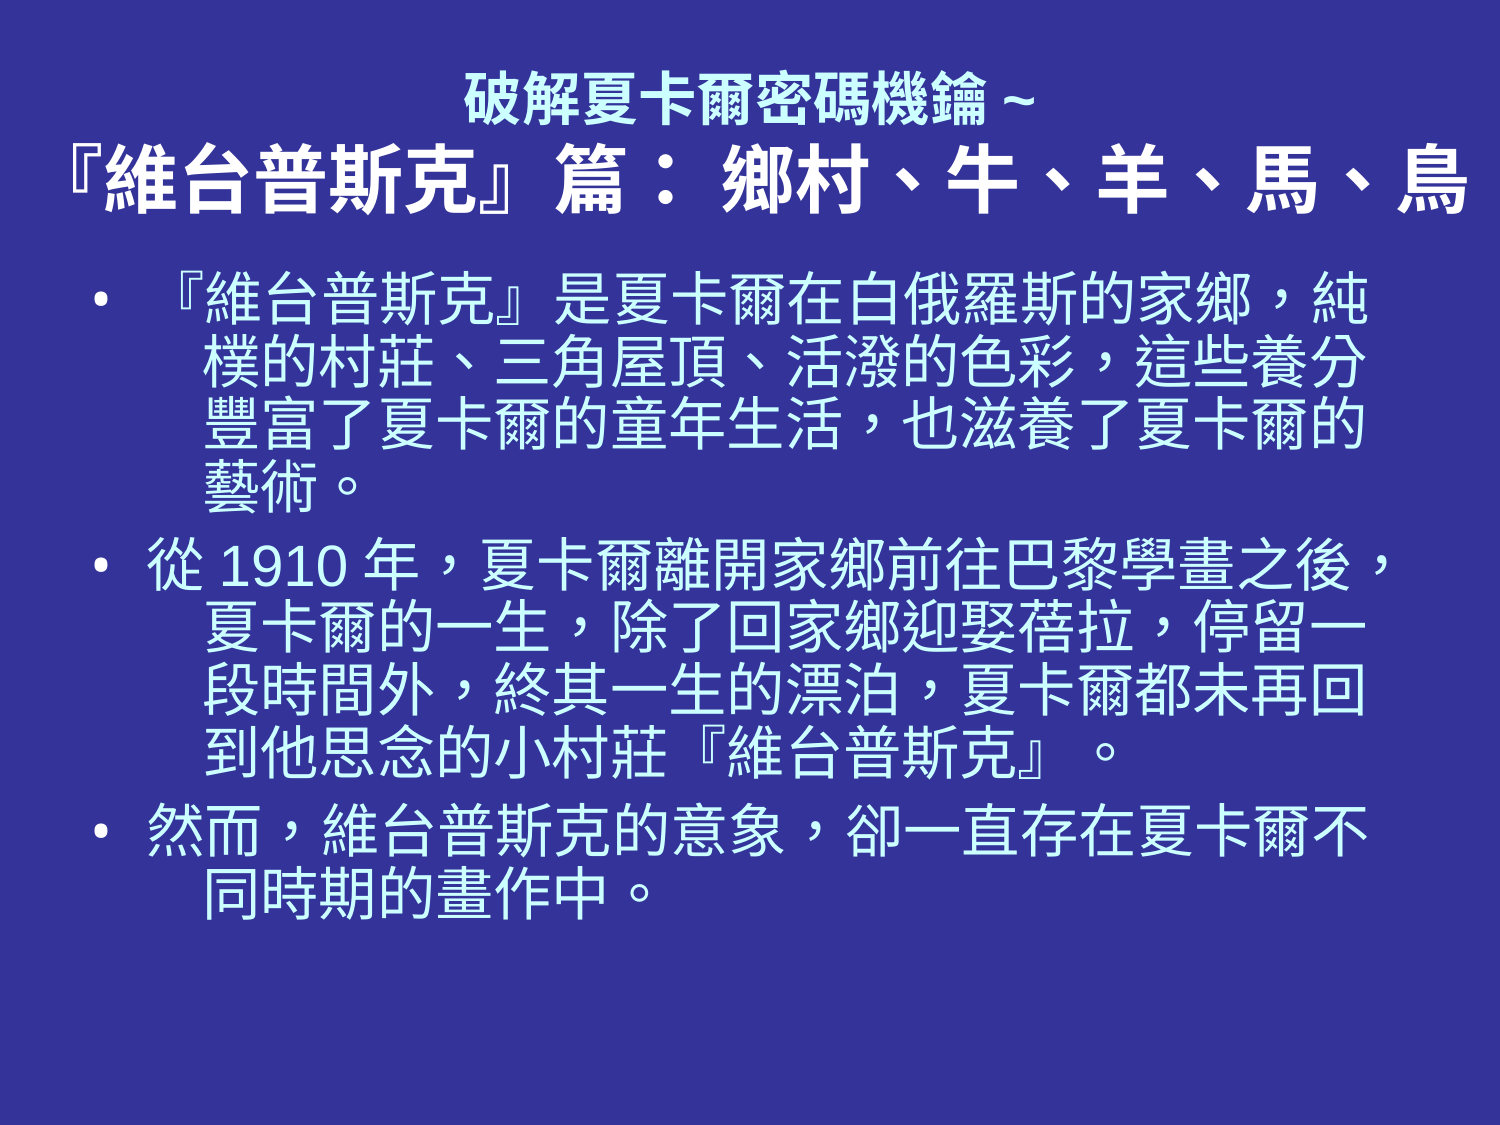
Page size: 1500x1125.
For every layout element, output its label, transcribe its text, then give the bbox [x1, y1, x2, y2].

title 破解夏卡爾密碼機鑰~ 『維台普斯克』篇： 鄉村、牛、羊、馬、鳥 [0, 54, 1500, 289]
list 『維台普斯克』是夏卡爾在白俄羅斯的家鄉，純樸的村莊、三角屋頂、活潑的色彩，這些養分豐富了夏卡爾的童年生活，也滋養了夏卡爾的藝術。 從1910年，夏卡爾離開家鄉前往巴黎學畫之後，夏卡爾的一生，除了回家鄉迎娶蓓拉，停留一段時間外，終其一生的漂泊，夏卡爾都未再回到他思念的小村莊『維台普斯克』。 然而，維台普斯克的意象，卻一直存在夏卡爾不同時期的畫作中。 [75, 262, 1426, 1005]
